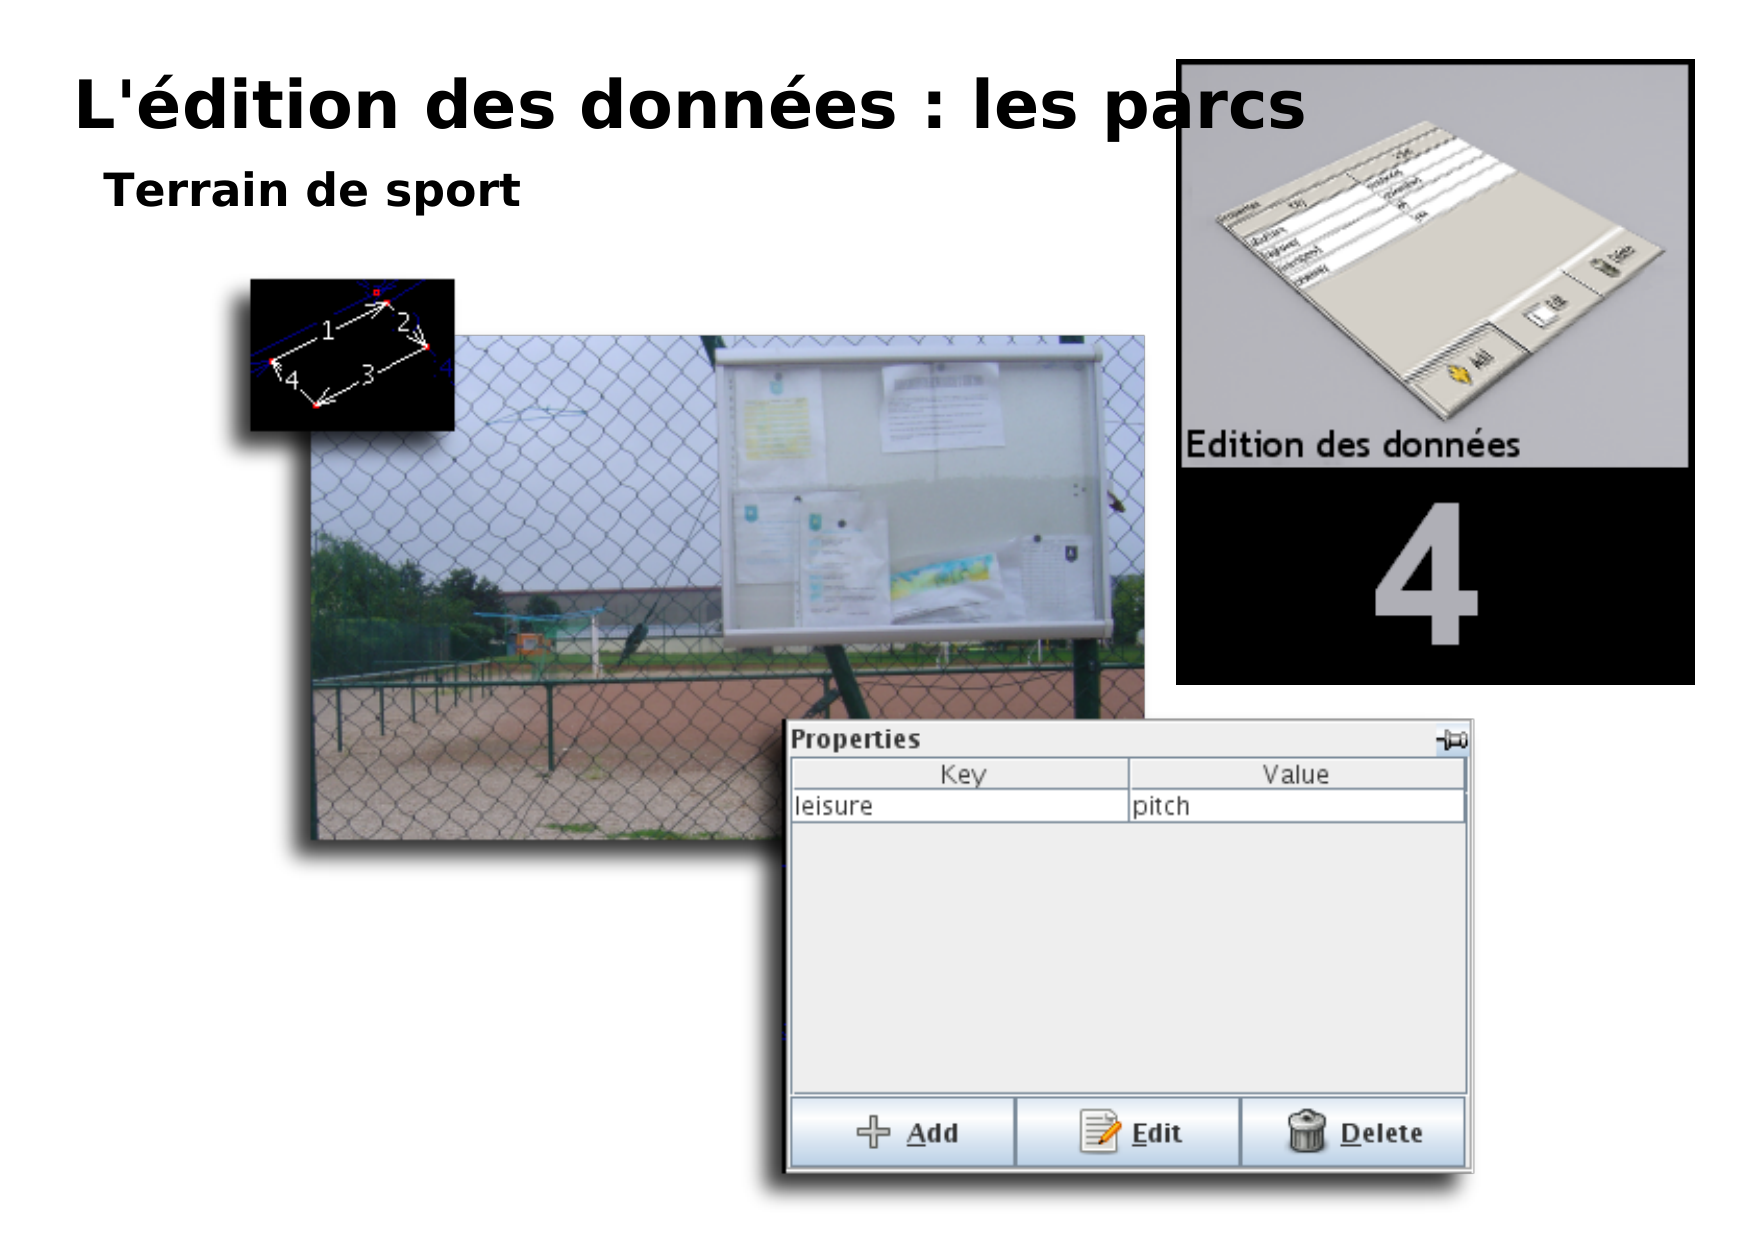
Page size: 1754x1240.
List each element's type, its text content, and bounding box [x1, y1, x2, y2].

text_box L'édition des données : les parcs [59, 59, 1684, 152]
picture [203, 59, 1695, 1222]
text_box Terrain de sport [88, 156, 650, 225]
